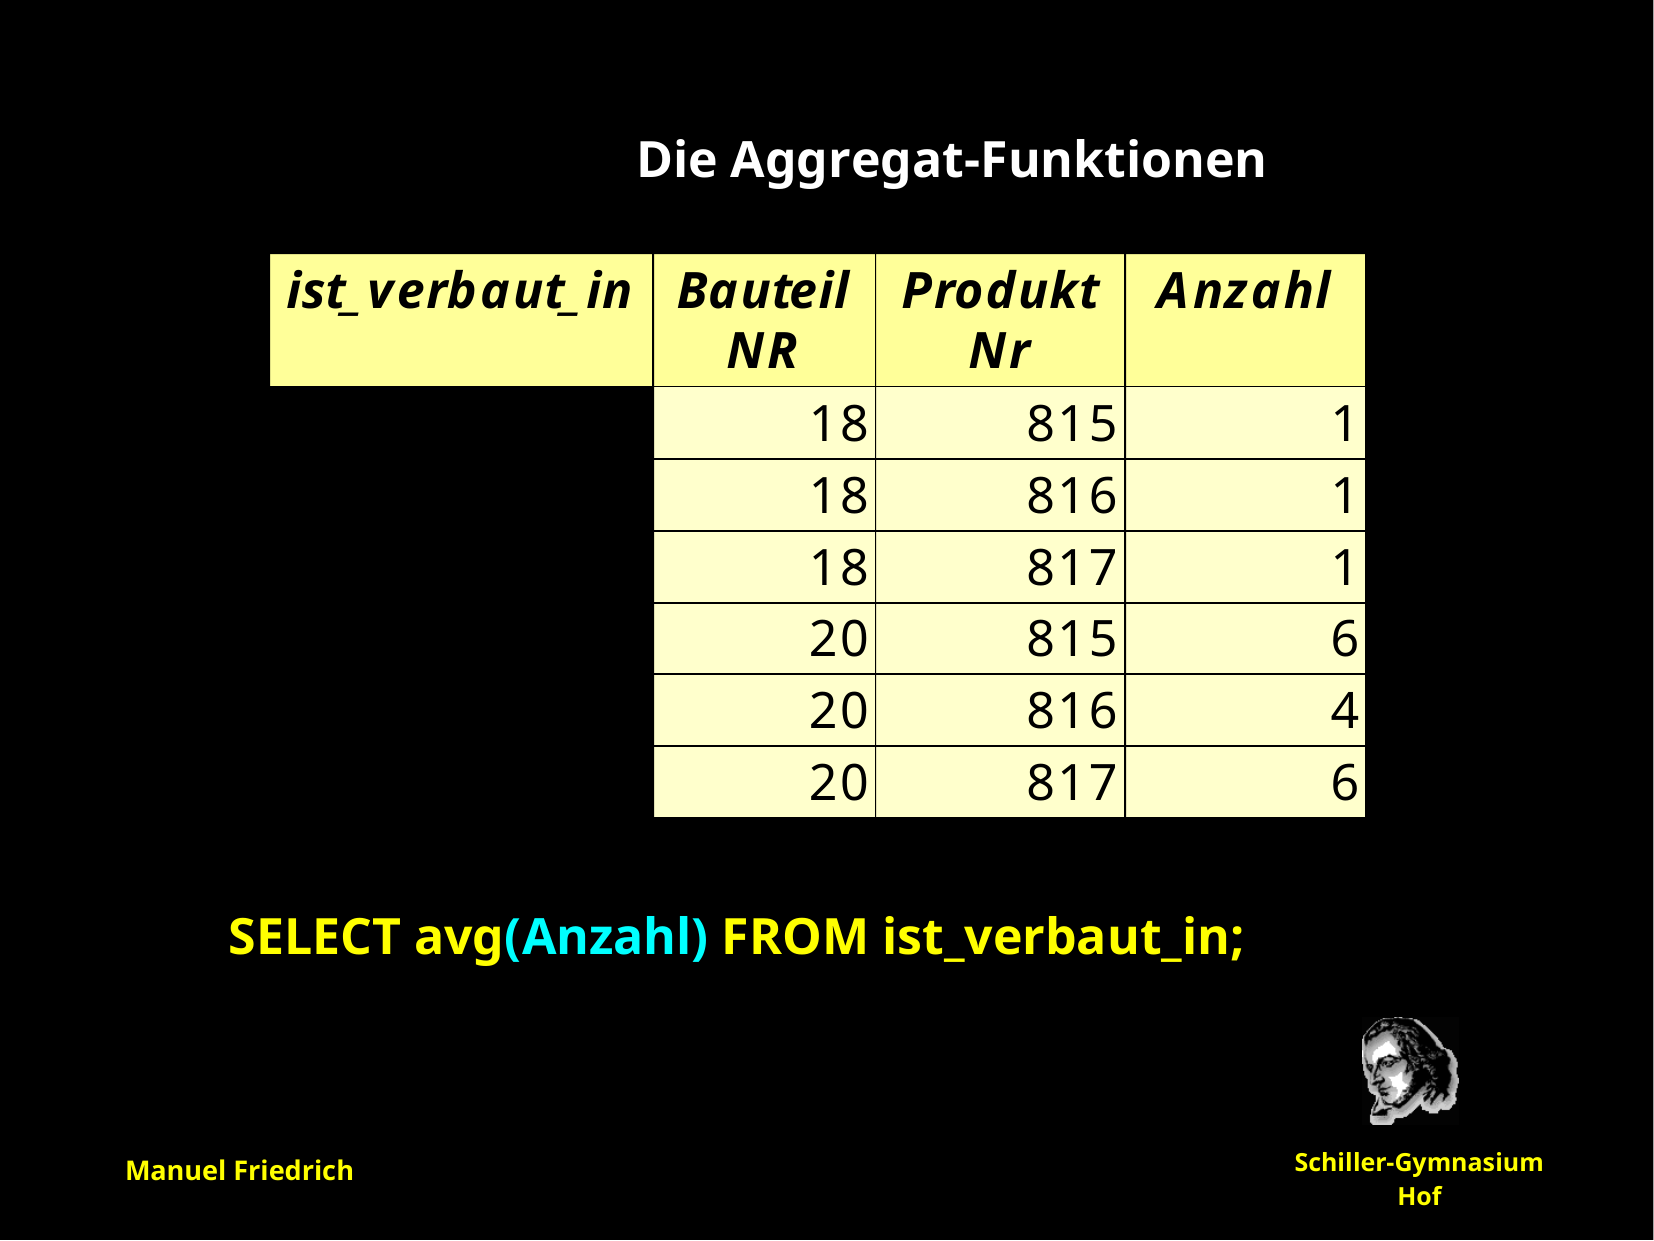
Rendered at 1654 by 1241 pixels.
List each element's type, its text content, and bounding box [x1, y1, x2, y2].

picture [1362, 1017, 1459, 1125]
text_box Schiller-Gymnasium Hof [1294, 1145, 1549, 1206]
text_box SELECT avg(Anzahl) FROM ist_verbaut_in; [229, 901, 1269, 1024]
chart [269, 253, 1463, 935]
text_box Manuel Friedrich [124, 1151, 357, 1185]
text_box Die Aggregat-Funktionen [636, 124, 1282, 253]
